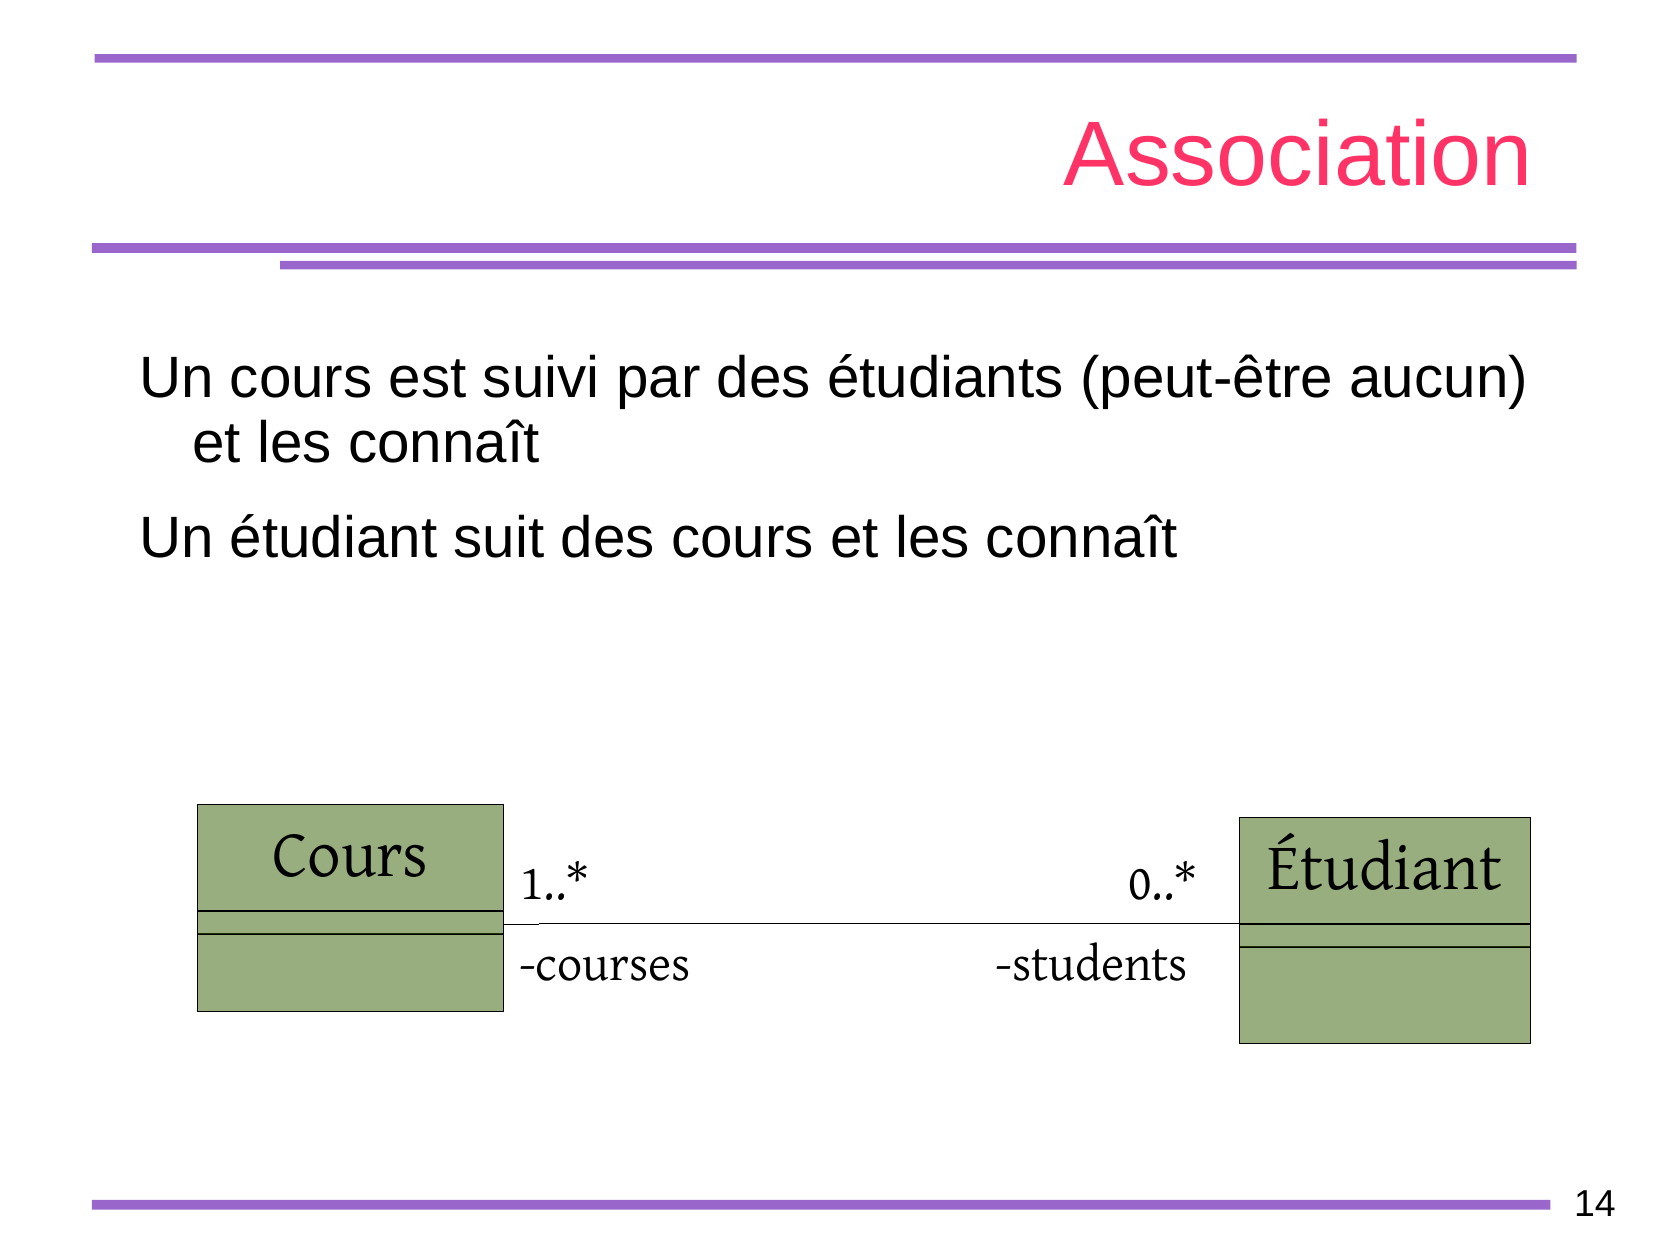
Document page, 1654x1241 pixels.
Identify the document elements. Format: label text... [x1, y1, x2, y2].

text_box -students [995, 936, 1244, 996]
title Association [121, 49, 1534, 257]
text_box -courses [519, 936, 748, 996]
list Un cours est suivi par des étudiants (peut-être aucun) et les connaît Un étudiant suit des cours et les connaît [121, 344, 1534, 1127]
